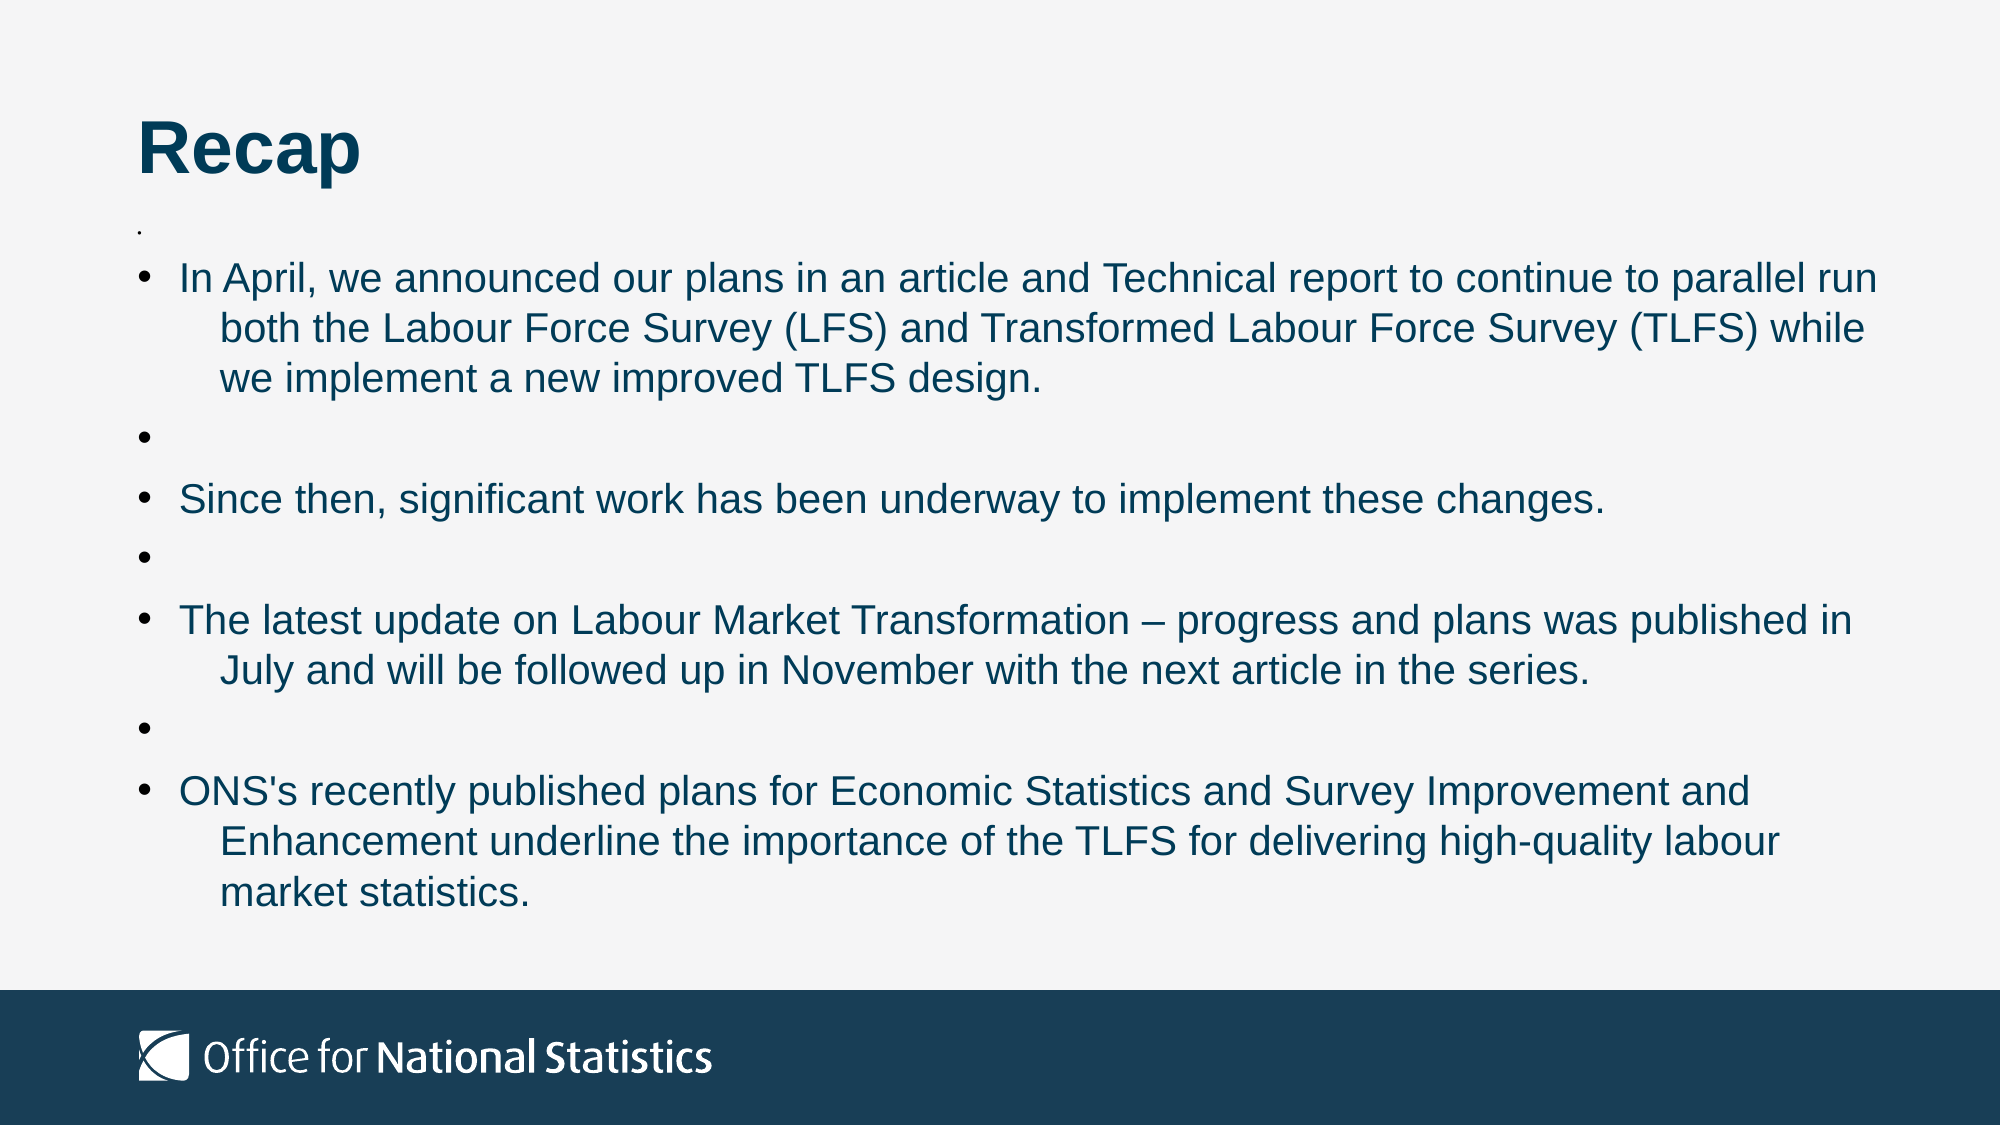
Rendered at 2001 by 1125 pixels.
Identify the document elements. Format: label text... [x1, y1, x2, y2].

list In April, we announced our plans in an article and Technical report to continue to parallel run both the Labour Force Survey (LFS) and Transformed Labour Force Survey (TLFS) while we implement a new improved TLFS design. Since then, significant work has been underway to implement these changes. The latest update on Labour Market Transformation – progress and plans was published in July and will be followed up in November with the next article in the series. ONS's recently published plans for Economic Statistics and Survey Improvement and Enhancement underline the importance of the TLFS for delivering high-quality labour market statistics. [137, 225, 1905, 921]
title Recap [137, 105, 1863, 192]
